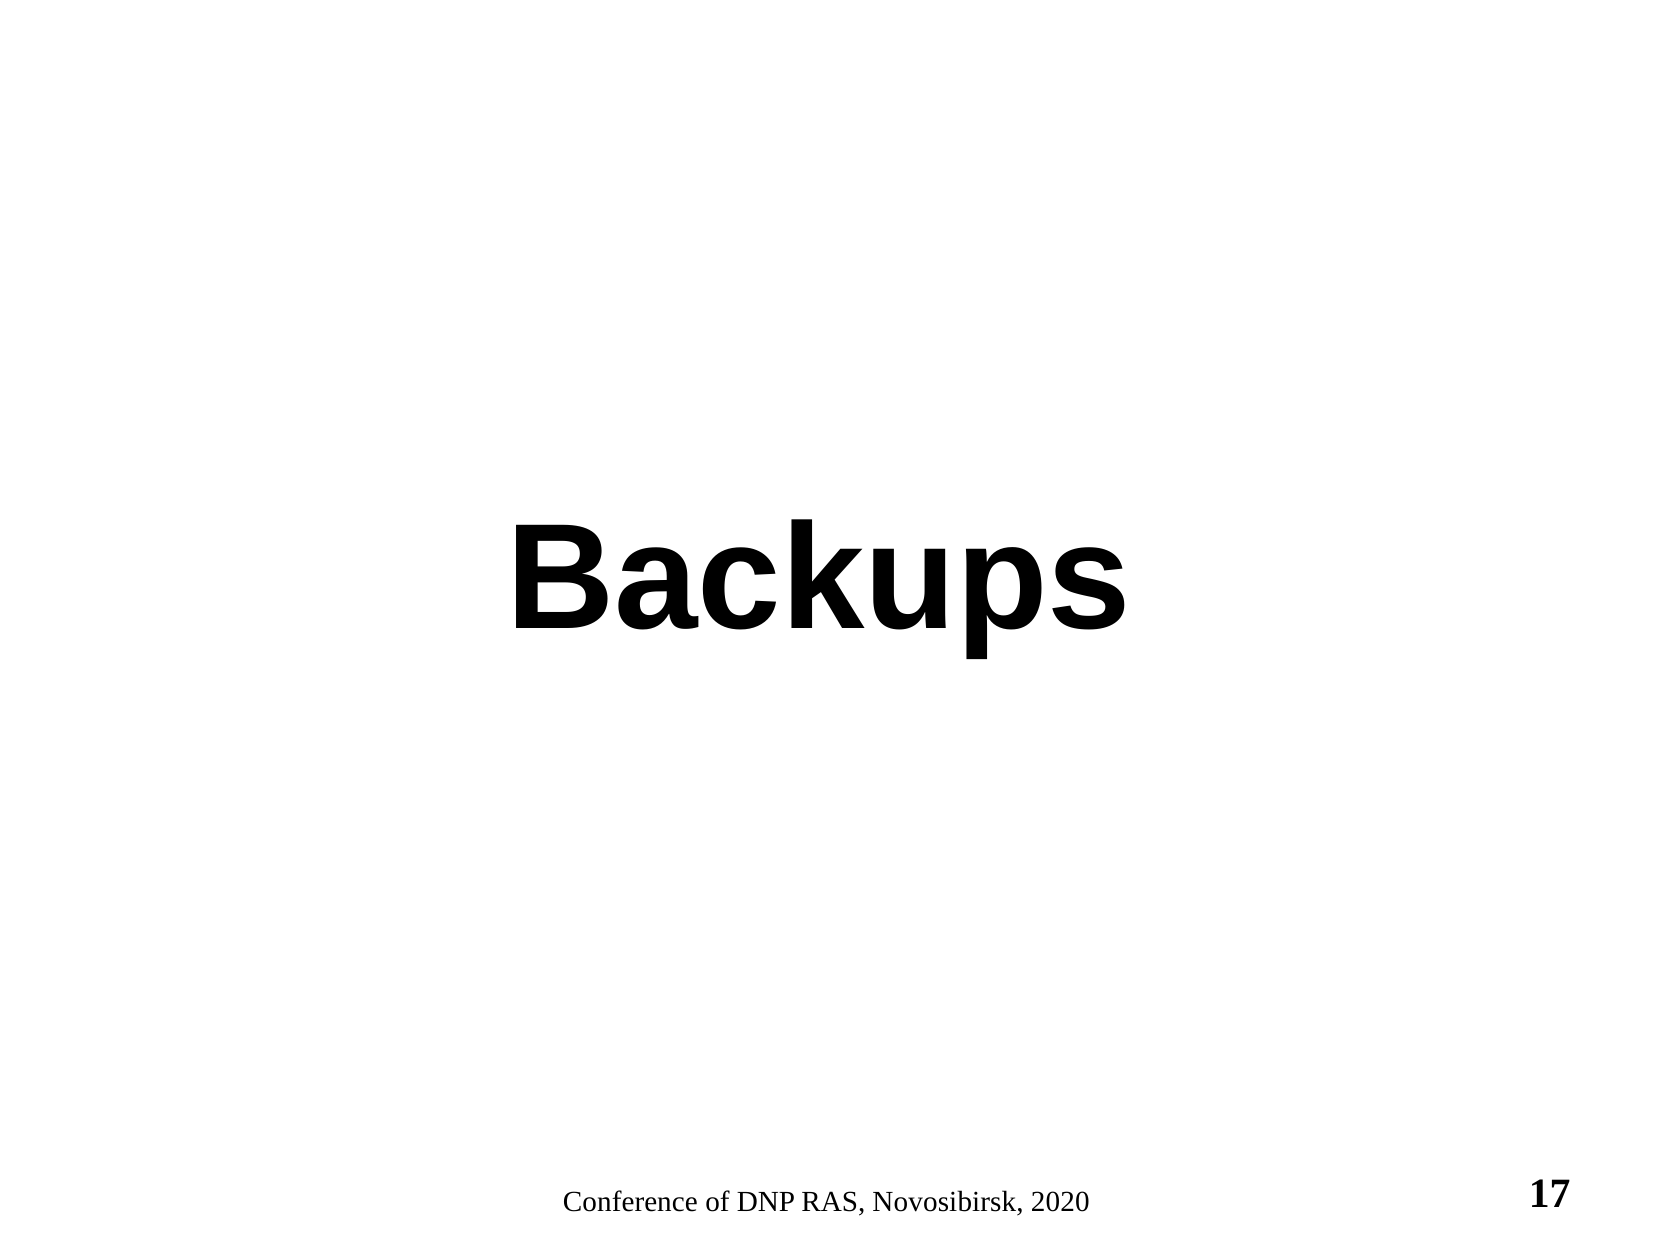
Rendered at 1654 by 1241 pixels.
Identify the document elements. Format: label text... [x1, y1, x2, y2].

title Backups [75, 492, 1564, 661]
